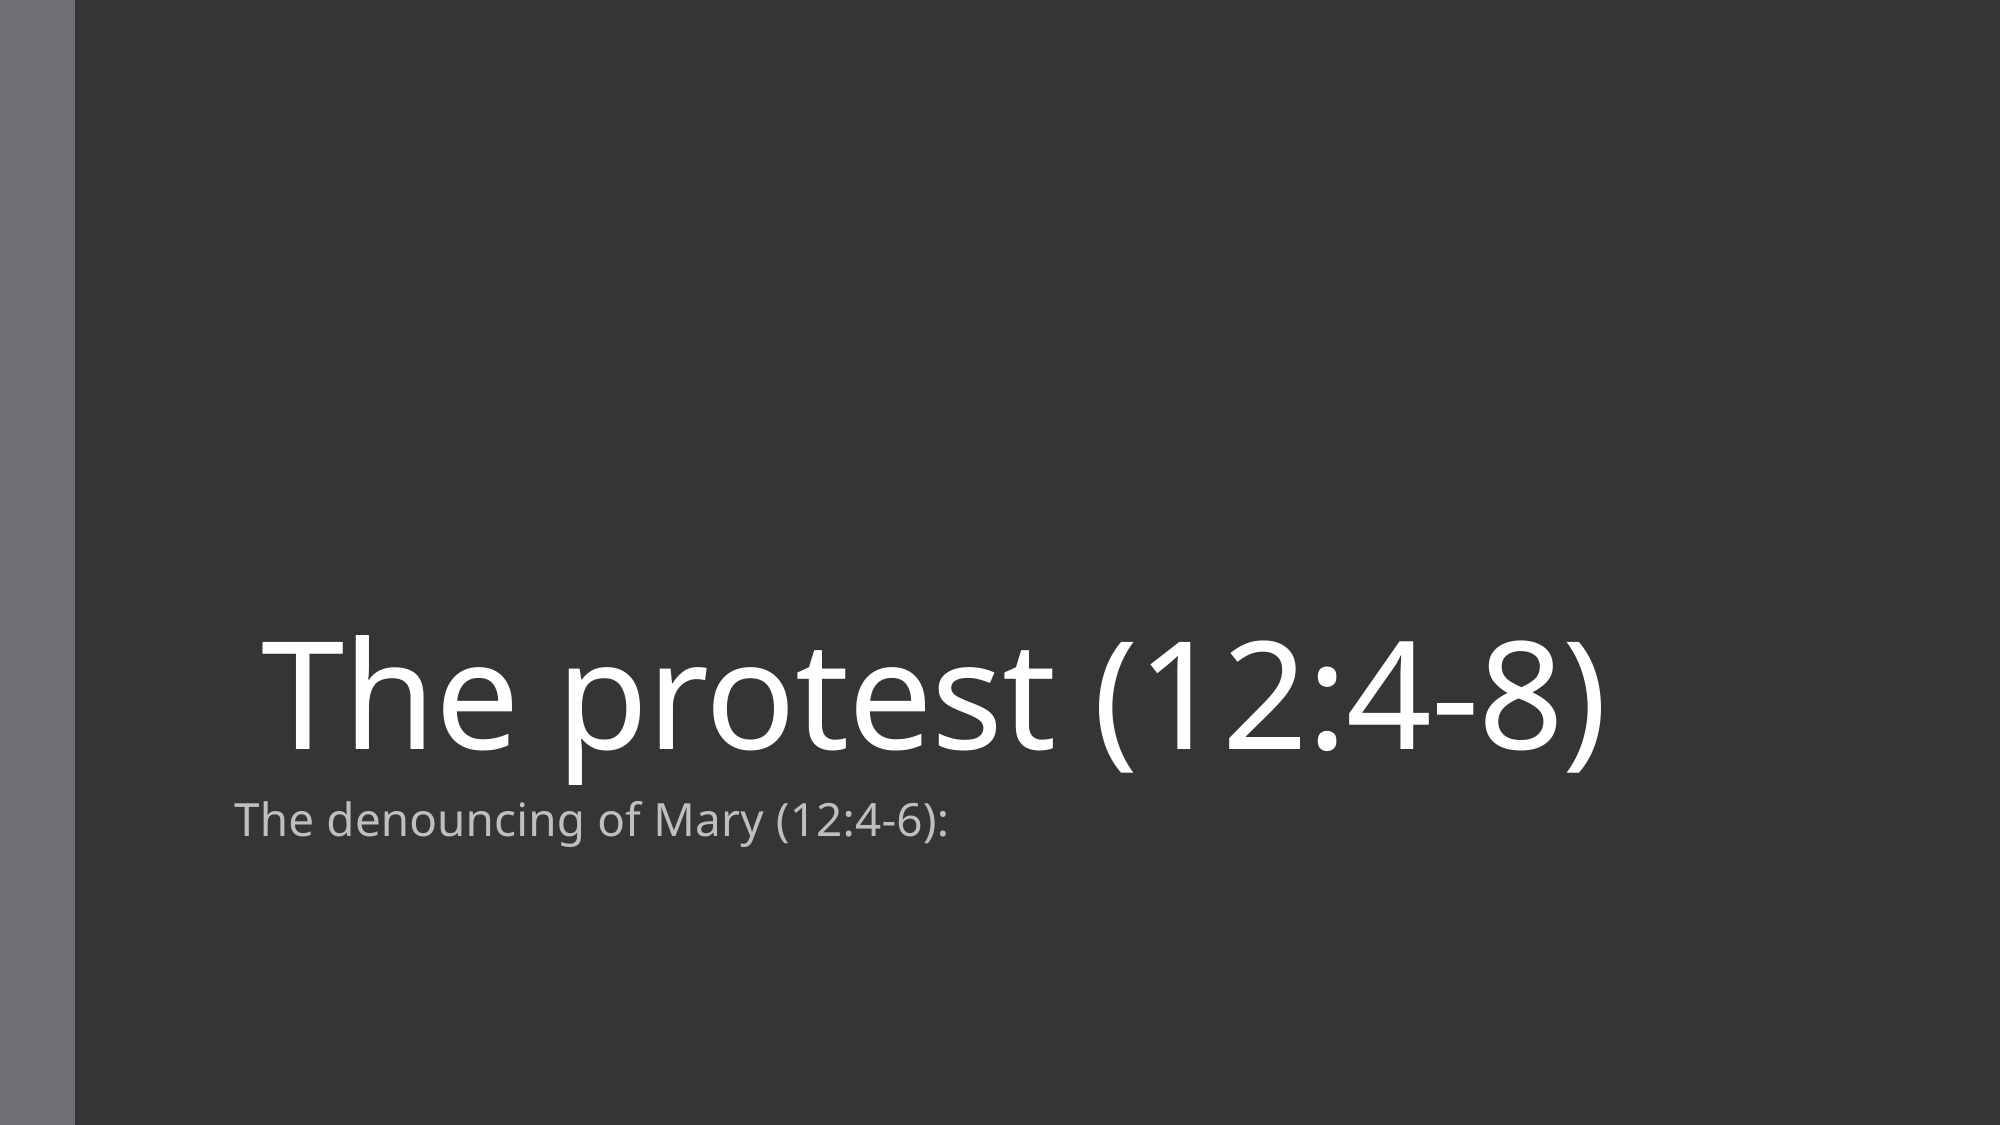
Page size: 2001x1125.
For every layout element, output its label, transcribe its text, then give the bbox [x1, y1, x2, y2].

subtitle The denouncing of Mary (12:4-6): [206, 787, 1752, 1066]
title The protest (12:4-8) [206, 124, 1752, 787]
